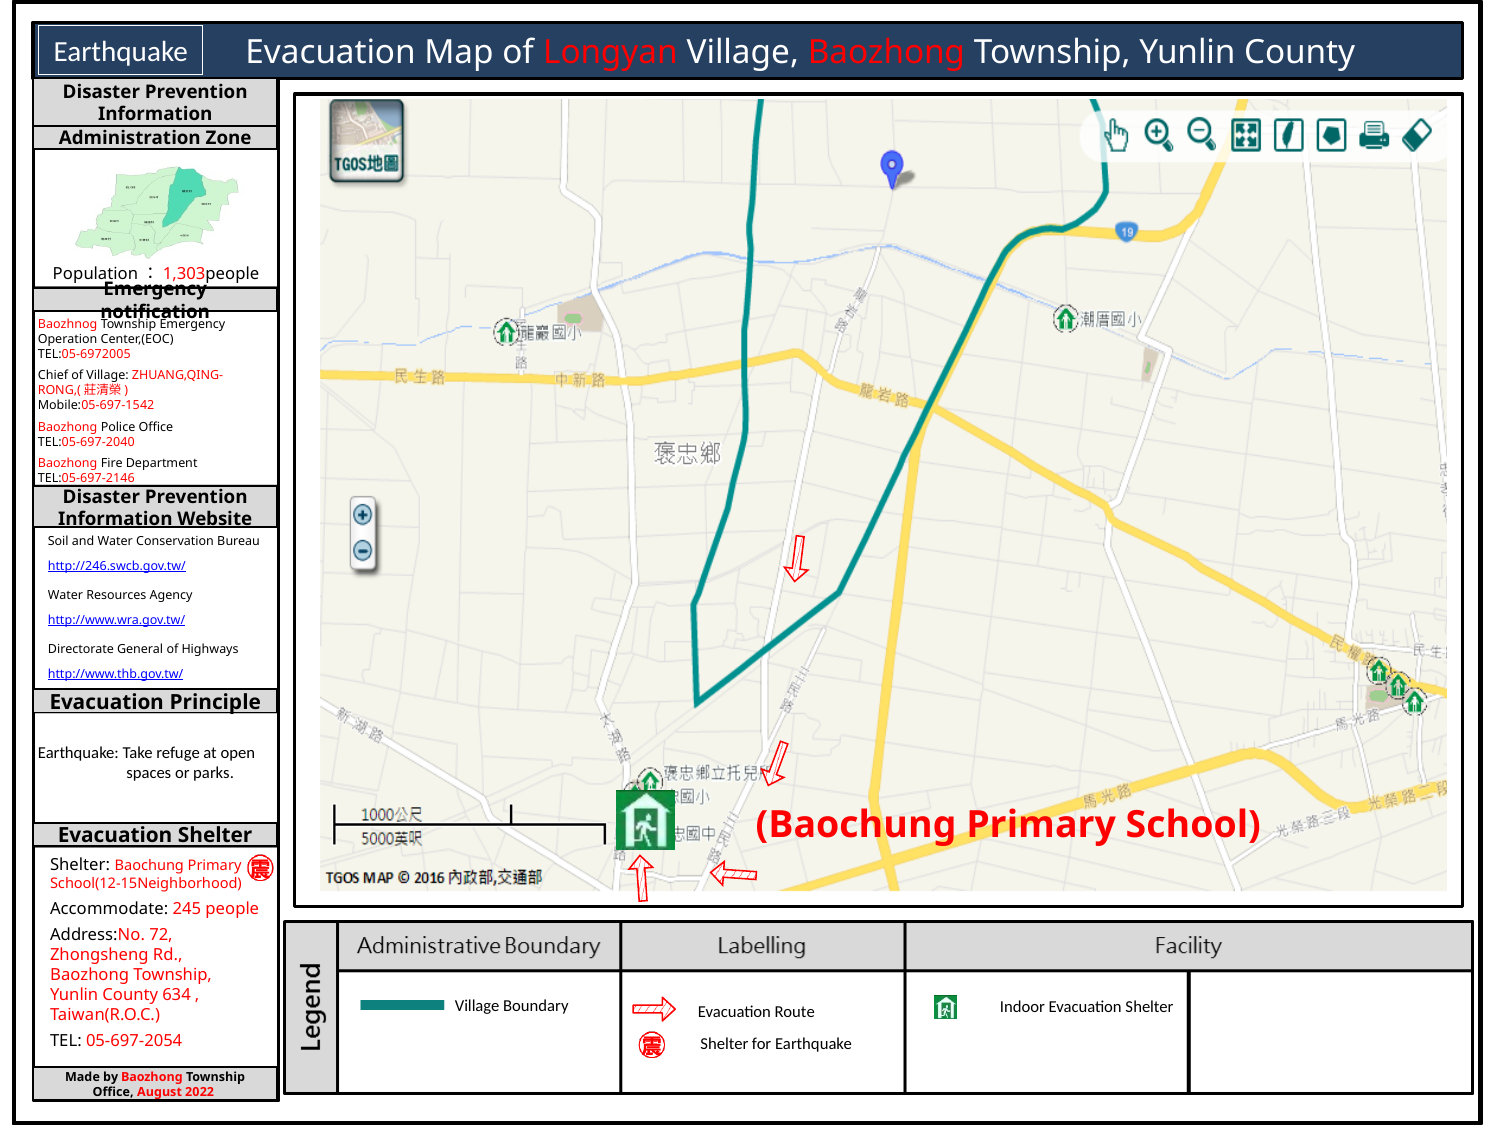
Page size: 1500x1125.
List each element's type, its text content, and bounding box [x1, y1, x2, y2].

picture [32, 493, 280, 734]
picture [283, 920, 1474, 1095]
text_box Made by Baozhong Township Office, August 2022 [33, 1067, 278, 1100]
picture [313, 99, 1447, 892]
text_box Baozhnog Township Emergency Operation Center,(EOC) TEL:05-6972005 Chief of Village: ZHUANG,QING-RONG,(莊清榮) Mobile:05-697-1542 Baozhong Police Office TEL:05-697-2040 Baozhong Fire Department TEL:05-697-2146 [23, 308, 278, 493]
text_box Earthquake: Take refuge at open spaces or parks. [23, 734, 291, 790]
text_box Soil and Water Conservation Bureau http://246.swcb.gov.tw/ Water Resources Agency http://www.wra.gov.tw/ Directorate General of Highways http://www.thb.gov.tw/ [33, 525, 280, 691]
text_box Emergency notification [33, 287, 278, 308]
text_box Evacuation Map of Longyan Village, Baozhong Township, Yunlin County [32, 22, 1463, 79]
text_box [761, 741, 788, 786]
text_box [784, 535, 808, 582]
text_box Disaster Prevention Information [33, 78, 278, 125]
text_box [710, 861, 757, 886]
text_box Shelter: Baochung Primary School(12-15Neighborhood) Accommodate: 245 people Address:No. 72, Zhongsheng Rd., Baozhong Township, Yunlin County 634 , Taiwan(R.O.C.) TEL: 05-697-2054 [35, 846, 277, 1084]
picture [32, 79, 280, 525]
text_box Evacuation Principle [33, 689, 278, 713]
text_box Population：1,303people [34, 255, 278, 287]
text_box Evacuation Shelter [33, 822, 278, 846]
text_box Administration Zone [33, 125, 278, 149]
text_box (Baochung Primary School) [740, 792, 1277, 852]
text_box [629, 855, 653, 902]
picture [32, 790, 280, 1102]
text_box Disaster Prevention Information Website [33, 493, 278, 528]
text_box Earthquake [38, 25, 203, 75]
